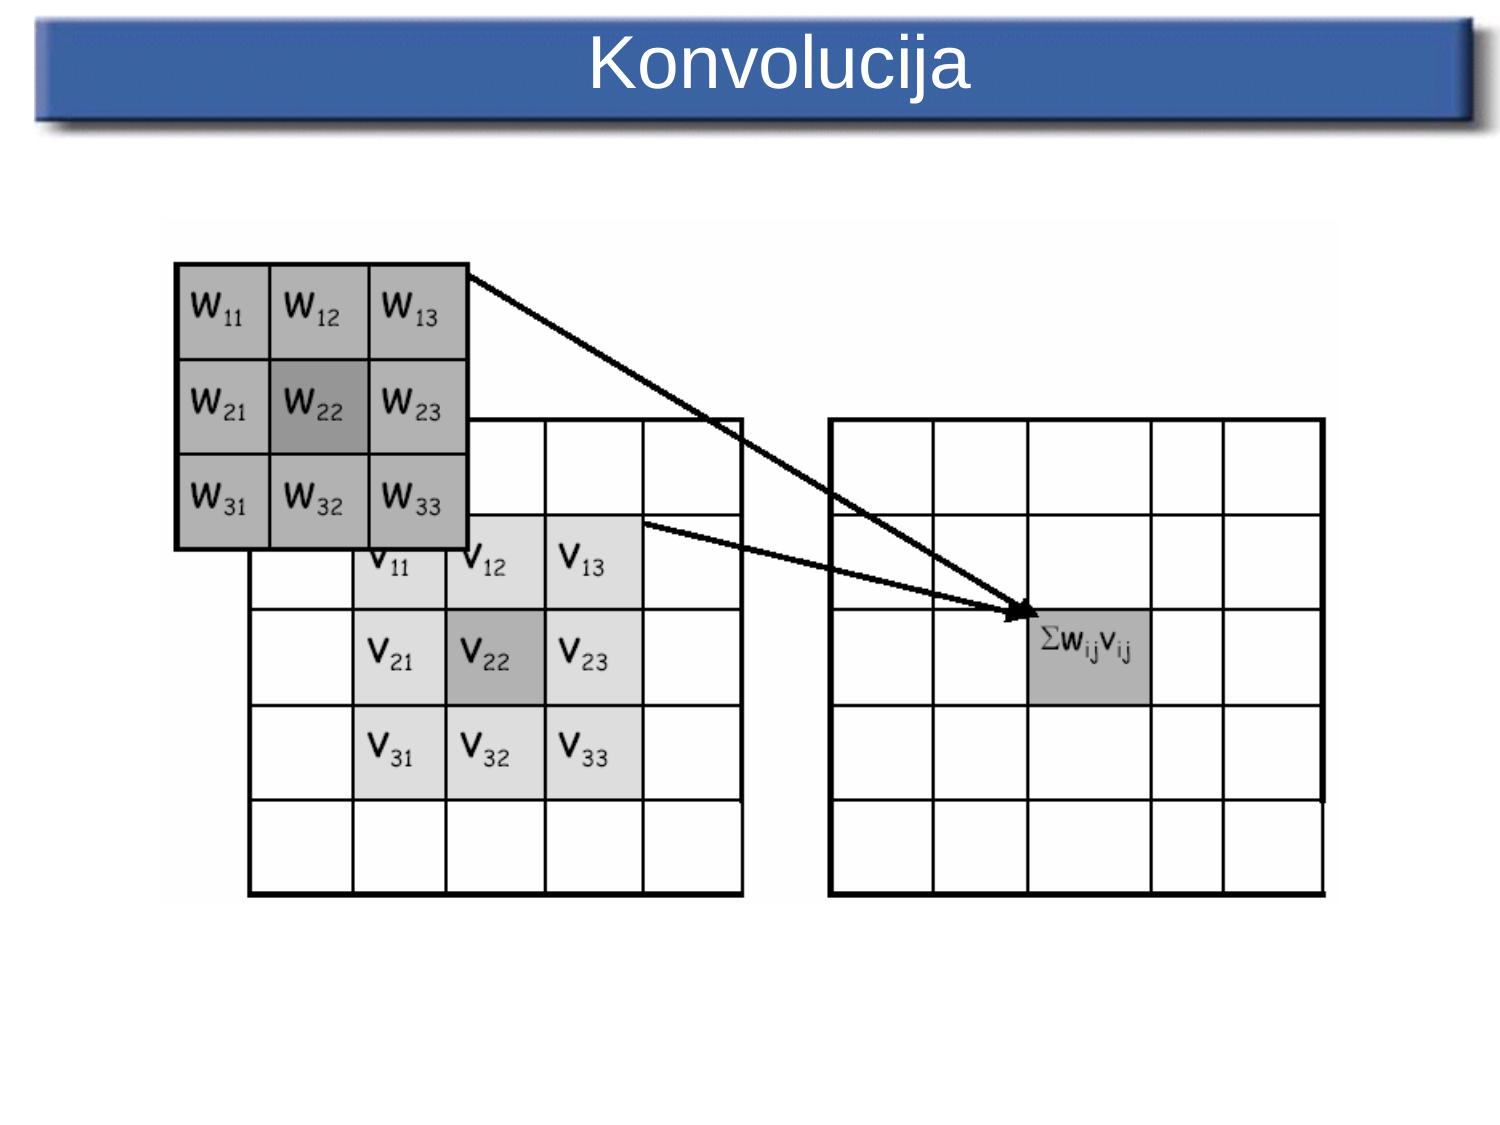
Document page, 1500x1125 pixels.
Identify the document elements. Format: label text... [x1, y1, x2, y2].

picture [33, 14, 1500, 141]
text_box Konvolucija [572, 6, 987, 112]
picture [161, 219, 1339, 906]
